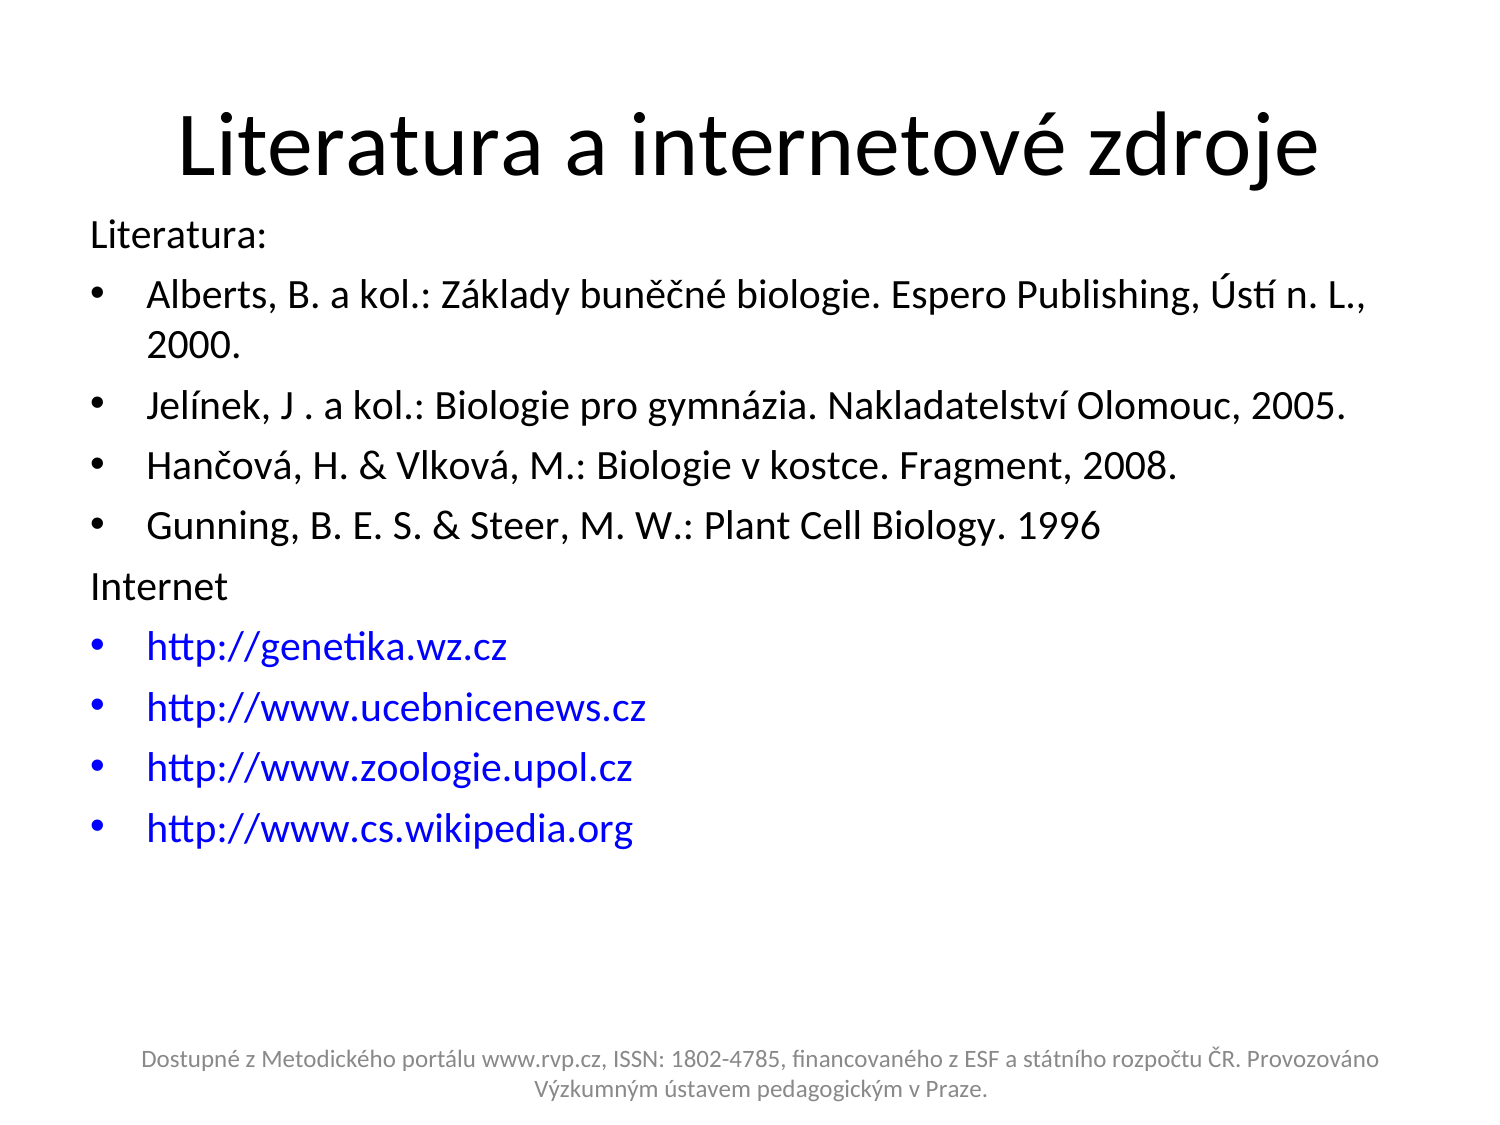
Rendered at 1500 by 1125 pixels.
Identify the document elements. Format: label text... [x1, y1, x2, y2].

text_box Dostupné z Metodického portálu www.rvp.cz, ISSN: 1802-4785, financovaného z ESF a státního rozpočtu ČR. Provozováno Výzkumným ústavem pedagogickým v Praze. [93, 1042, 1430, 1103]
title Literatura a internetové zdroje [75, 45, 1426, 199]
list Literatura: Alberts, B. a kol.: Základy buněčné biologie. Espero Publishing, Ústí n. L., 2000. Jelínek, J . a kol.: Biologie pro gymnázia. Nakladatelství Olomouc, 2005. Hančová, H. & Vlková, M.: Biologie v kostce. Fragment, 2008. Gunning, B. E. S. & Steer, M. W.: Plant Cell Biology. 1996 Internet http://genetika.wz.cz http://www.ucebnicenews.cz http://www.zoologie.upol.cz http://www.cs.wikipedia.org [75, 199, 1426, 1006]
